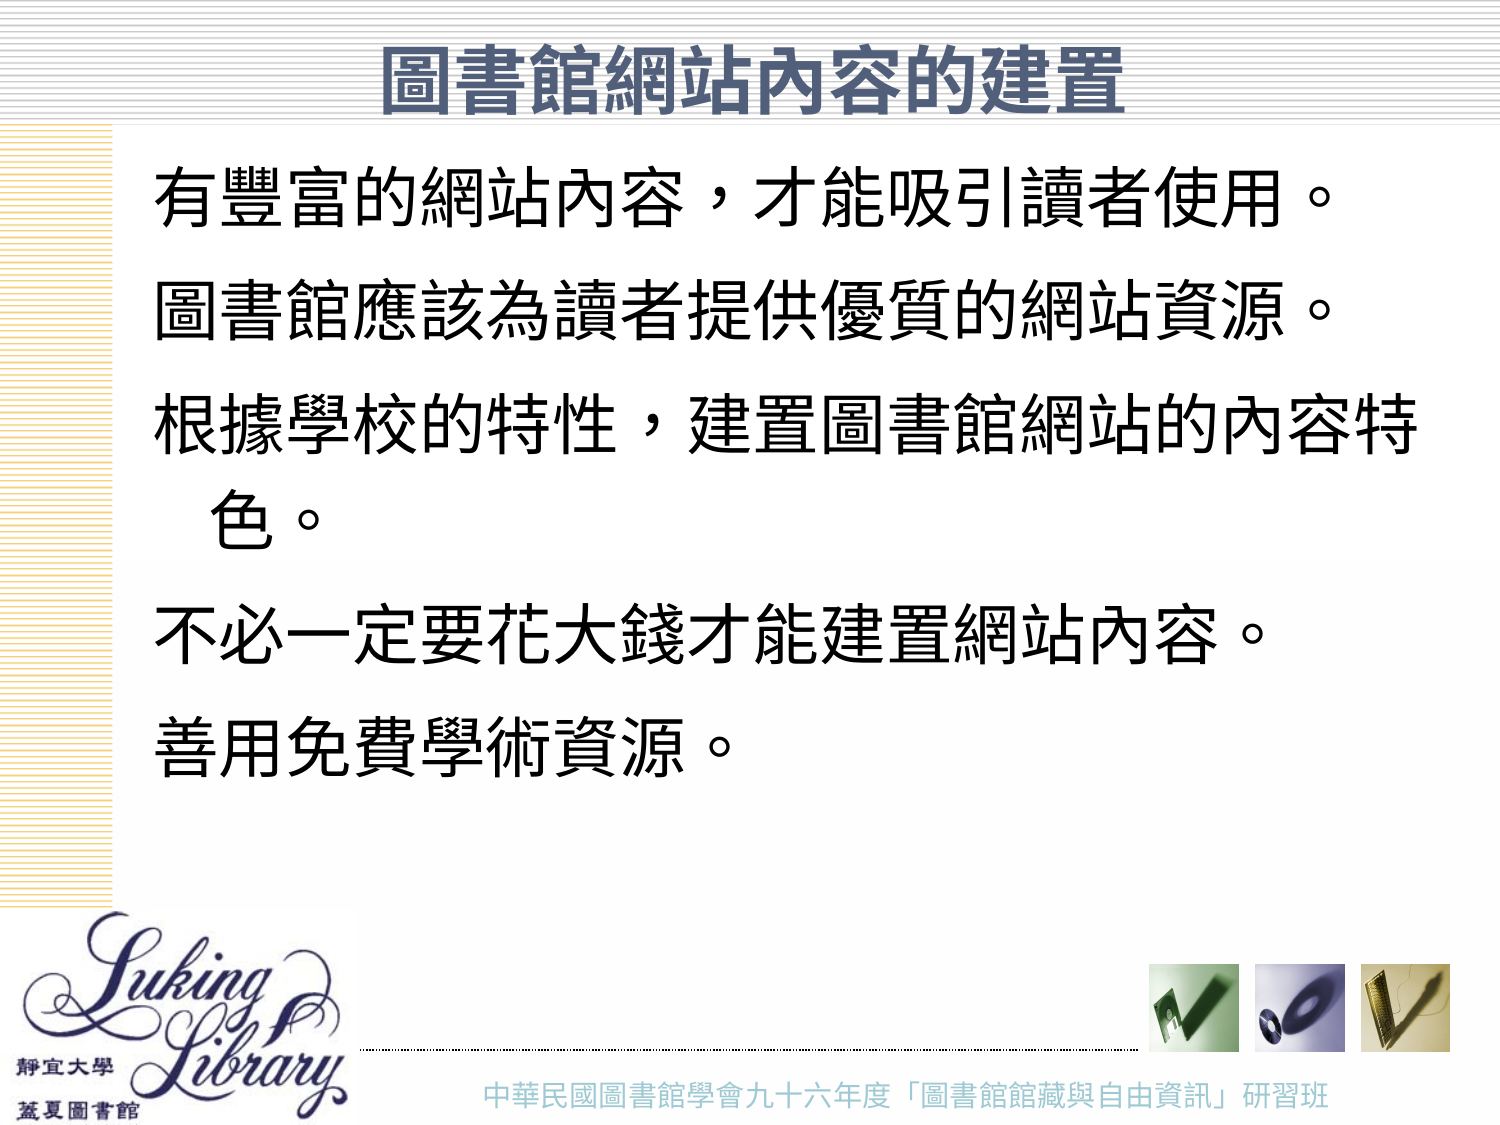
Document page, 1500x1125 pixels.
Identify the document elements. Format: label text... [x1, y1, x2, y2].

title 圖書館網站內容的建置 [74, 22, 1433, 128]
picture [1149, 1000, 1239, 1052]
picture [1361, 964, 1450, 1052]
list 有豐富的網站內容，才能吸引讀者使用。 圖書館應該為讀者提供優質的網站資源。 根據學校的特性，建置圖書館網站的內容特色。 不必一定要花大錢才能建置網站內容。 善用免費學術資源。 [137, 137, 1447, 1000]
picture [1255, 1000, 1345, 1052]
picture [0, 0, 1500, 1125]
